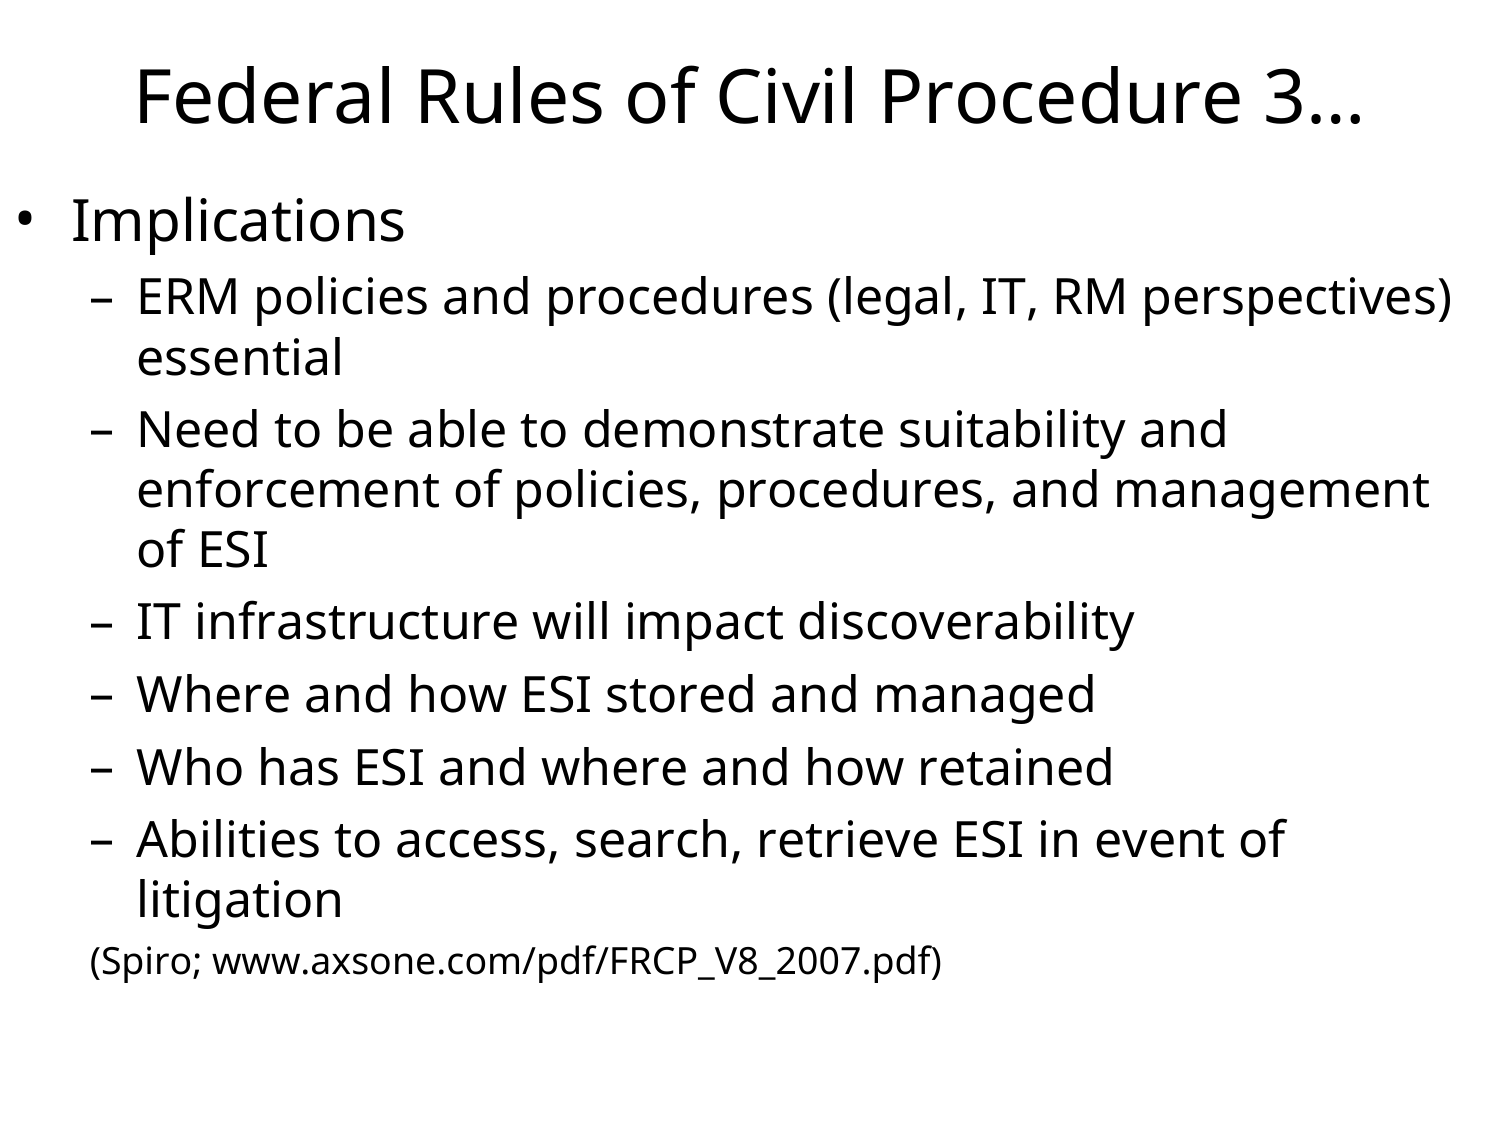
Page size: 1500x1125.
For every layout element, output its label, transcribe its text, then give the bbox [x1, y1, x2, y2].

text_box Implications ERM policies and procedures (legal, IT, RM perspectives) essential Need to be able to demonstrate suitability and enforcement of policies, procedures, and management of ESI IT infrastructure will impact discoverability Where and how ESI stored and managed Who has ESI and where and how retained Abilities to access, search, retrieve ESI in event of litigation (Spiro; www.axsone.com/pdf/FRCP_V8_2007.pdf) [0, 174, 1500, 1125]
text_box Federal Rules of Civil Procedure 3… [112, 0, 1388, 174]
